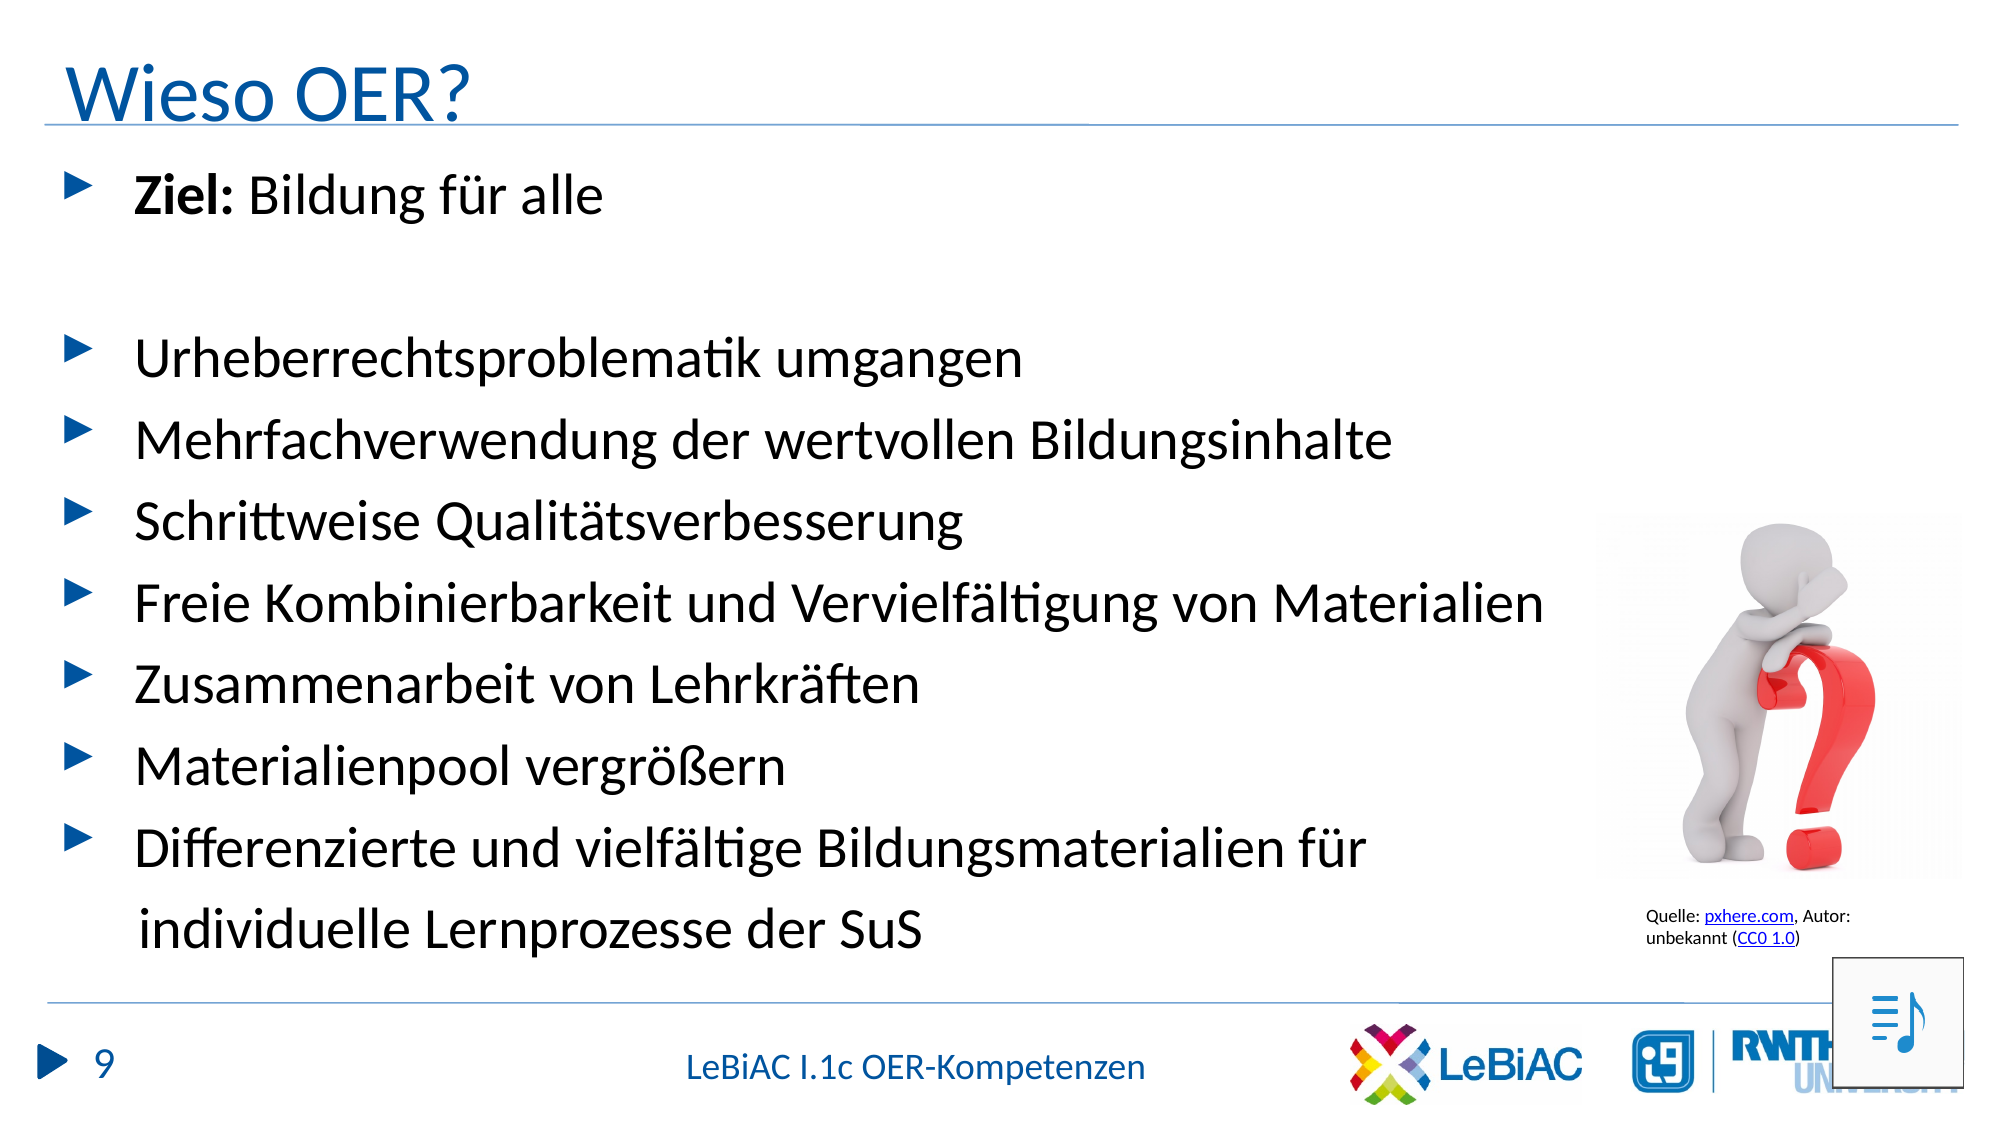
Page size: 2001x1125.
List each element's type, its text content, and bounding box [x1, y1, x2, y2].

picture [1596, 513, 1962, 879]
text_box Ziel: Bildung für alle Urheberrechtsproblematik umgangen Mehrfachverwendung der wertvollen Bildungsinhalte Schrittweise Qualitätsverbesserung Freie Kombinierbarkeit und Vervielfältigung von Materialien Zusammenarbeit von Lehrkräften Materialienpool vergrößern Differenzierte und vielfältige Bildungsmaterialien für individuelle Lernprozesse der SuS [44, 148, 1959, 1035]
picture [1350, 1035, 1582, 1105]
text_box Quelle: pxhere.com, Autor: unbekannt (CC0 1.0) [1631, 896, 1941, 956]
text_box [1831, 956, 1965, 1090]
picture [1631, 1028, 1966, 1094]
title Wieso OER? [50, 47, 1962, 130]
